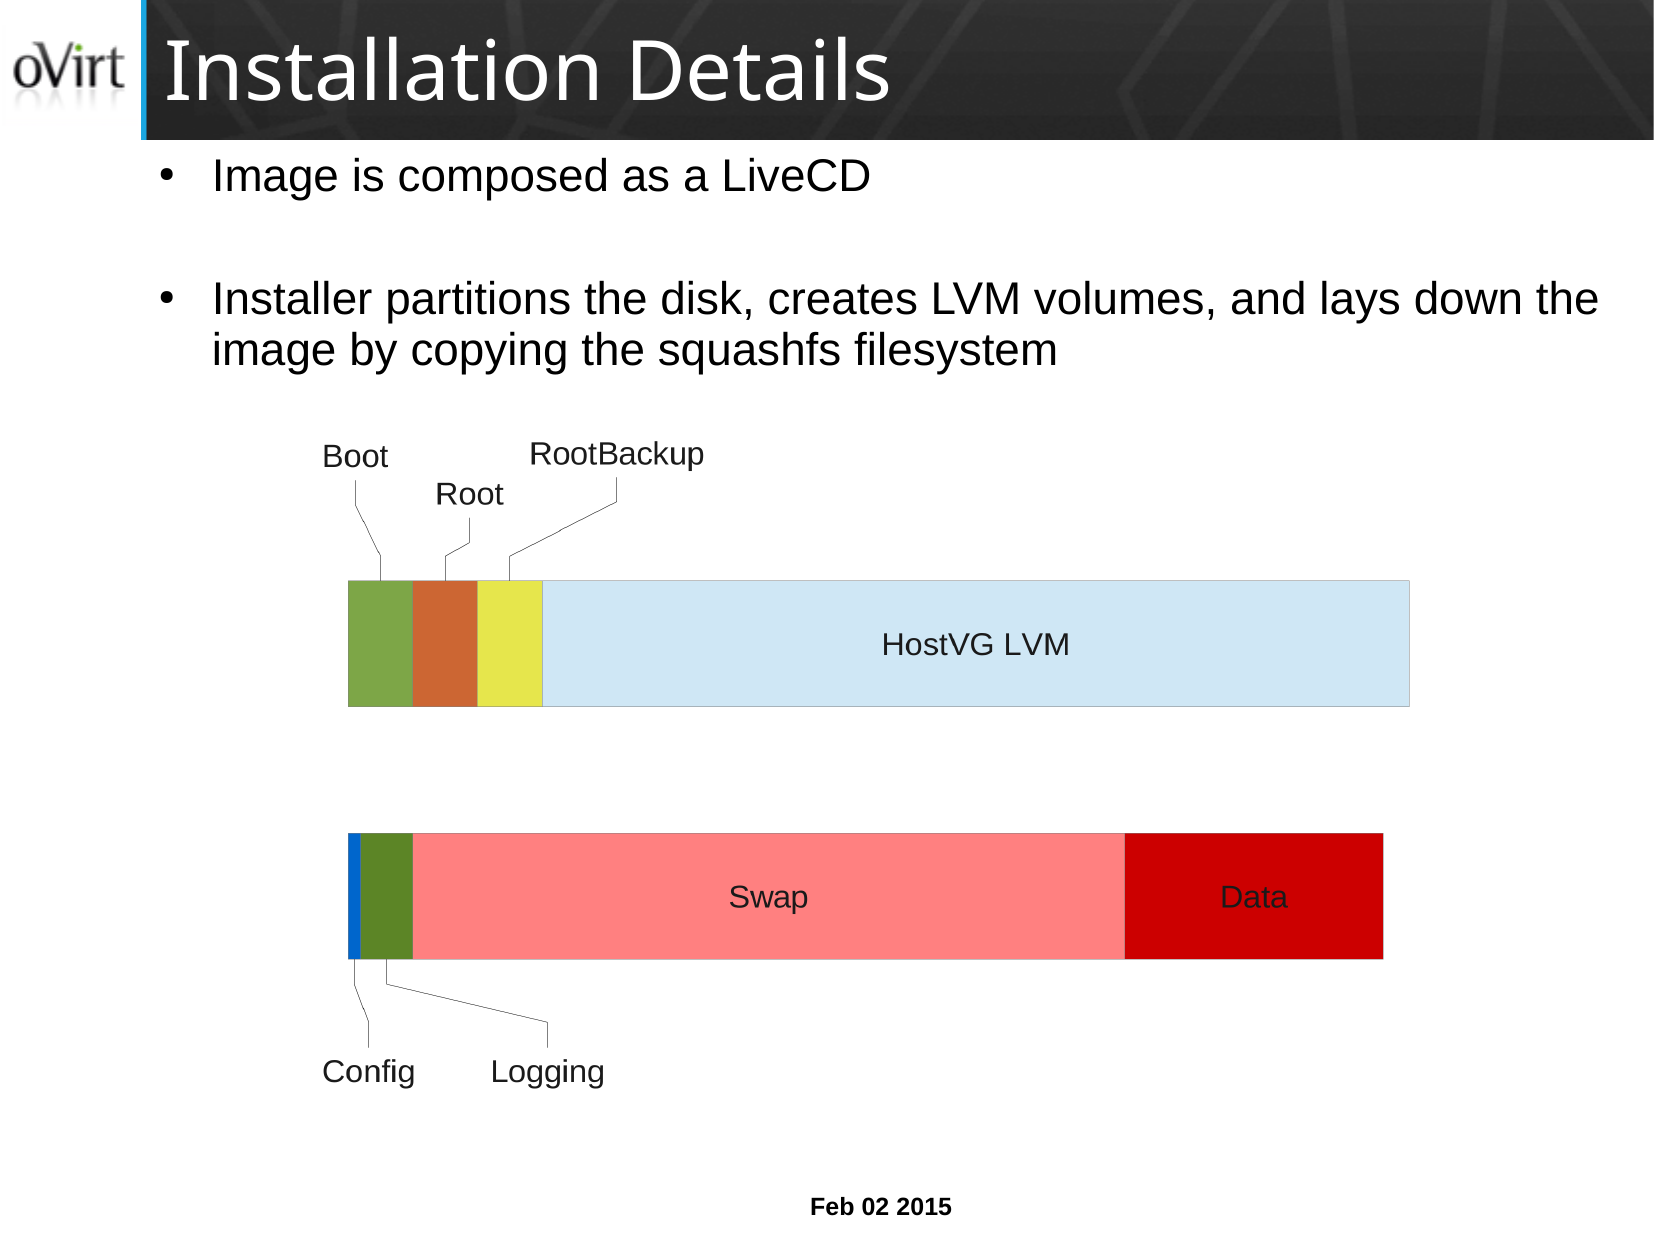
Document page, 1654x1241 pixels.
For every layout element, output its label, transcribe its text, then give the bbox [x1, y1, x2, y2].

picture [270, 389, 1450, 1096]
list Image is composed as a LiveCD Installer partitions the disk, creates LVM volumes, and lays down the image by copying the squashfs filesystem [140, 150, 1630, 376]
picture [0, 0, 1654, 140]
title Installation Details [164, 18, 1653, 119]
